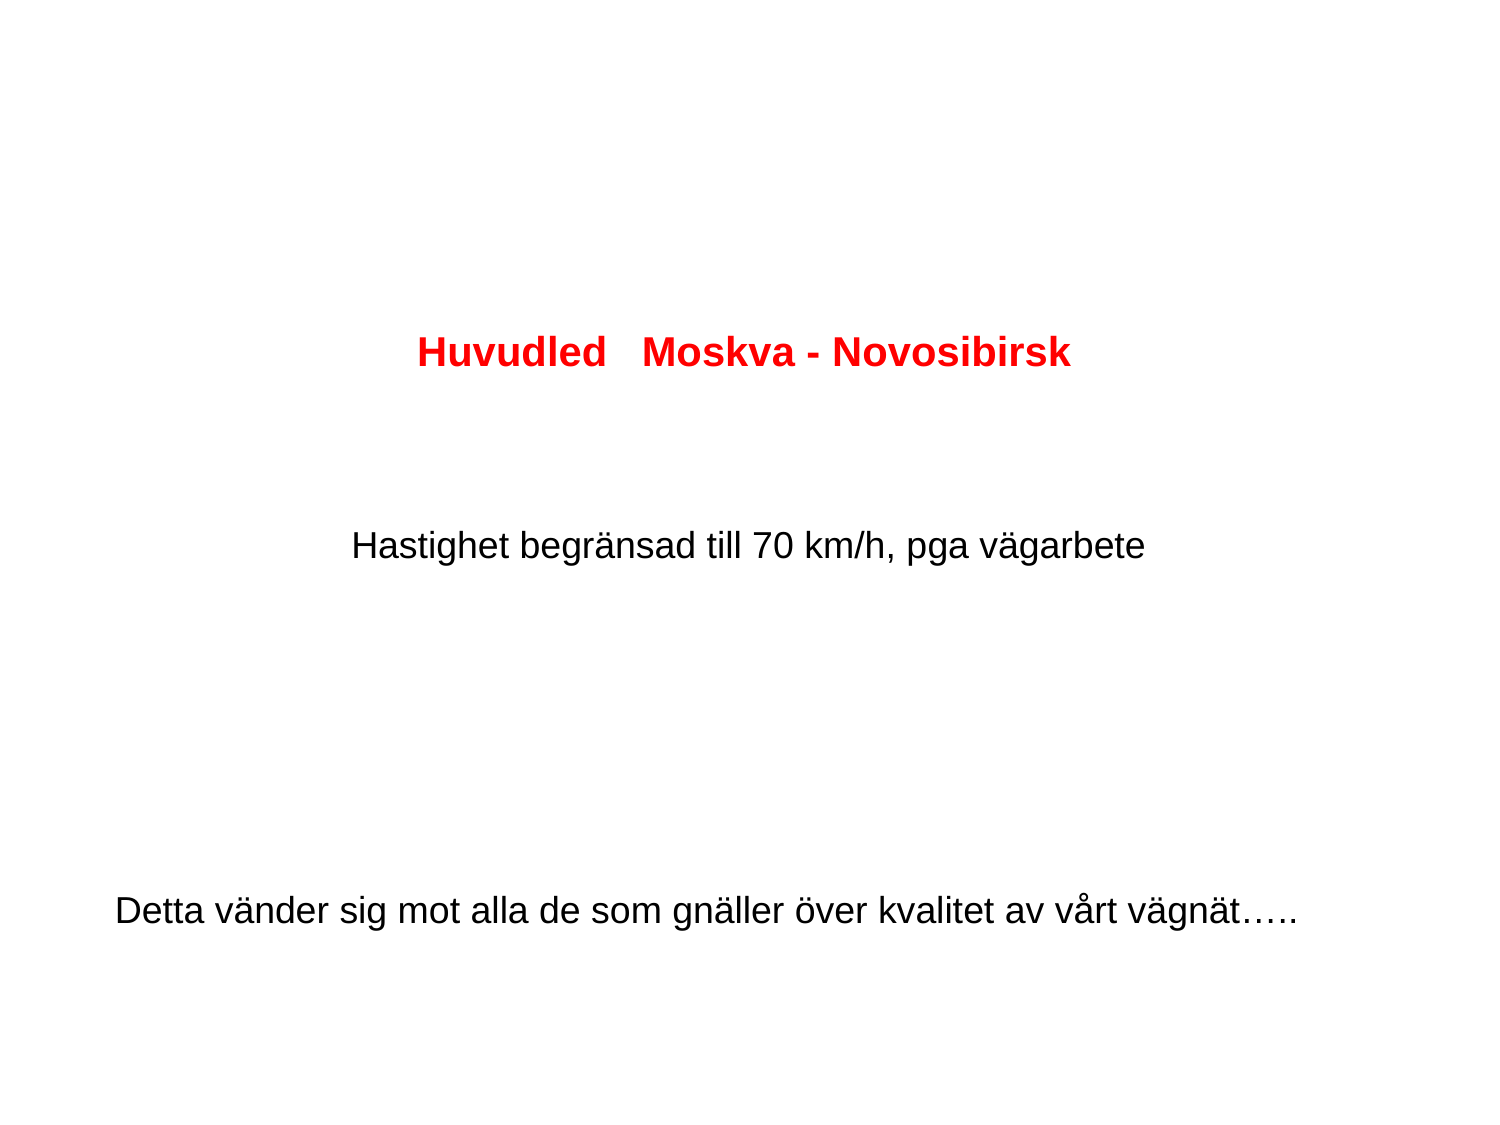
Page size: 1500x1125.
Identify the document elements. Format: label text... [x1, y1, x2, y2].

text_box Huvudled Moskva - Novosibirsk [336, 321, 1152, 430]
text_box Detta vänder sig mot alla de som gnäller över kvalitet av vårt vägnät….. [100, 881, 1325, 939]
text_box Hastighet begränsad till 70 km/h, pga vägarbete [336, 432, 1294, 575]
